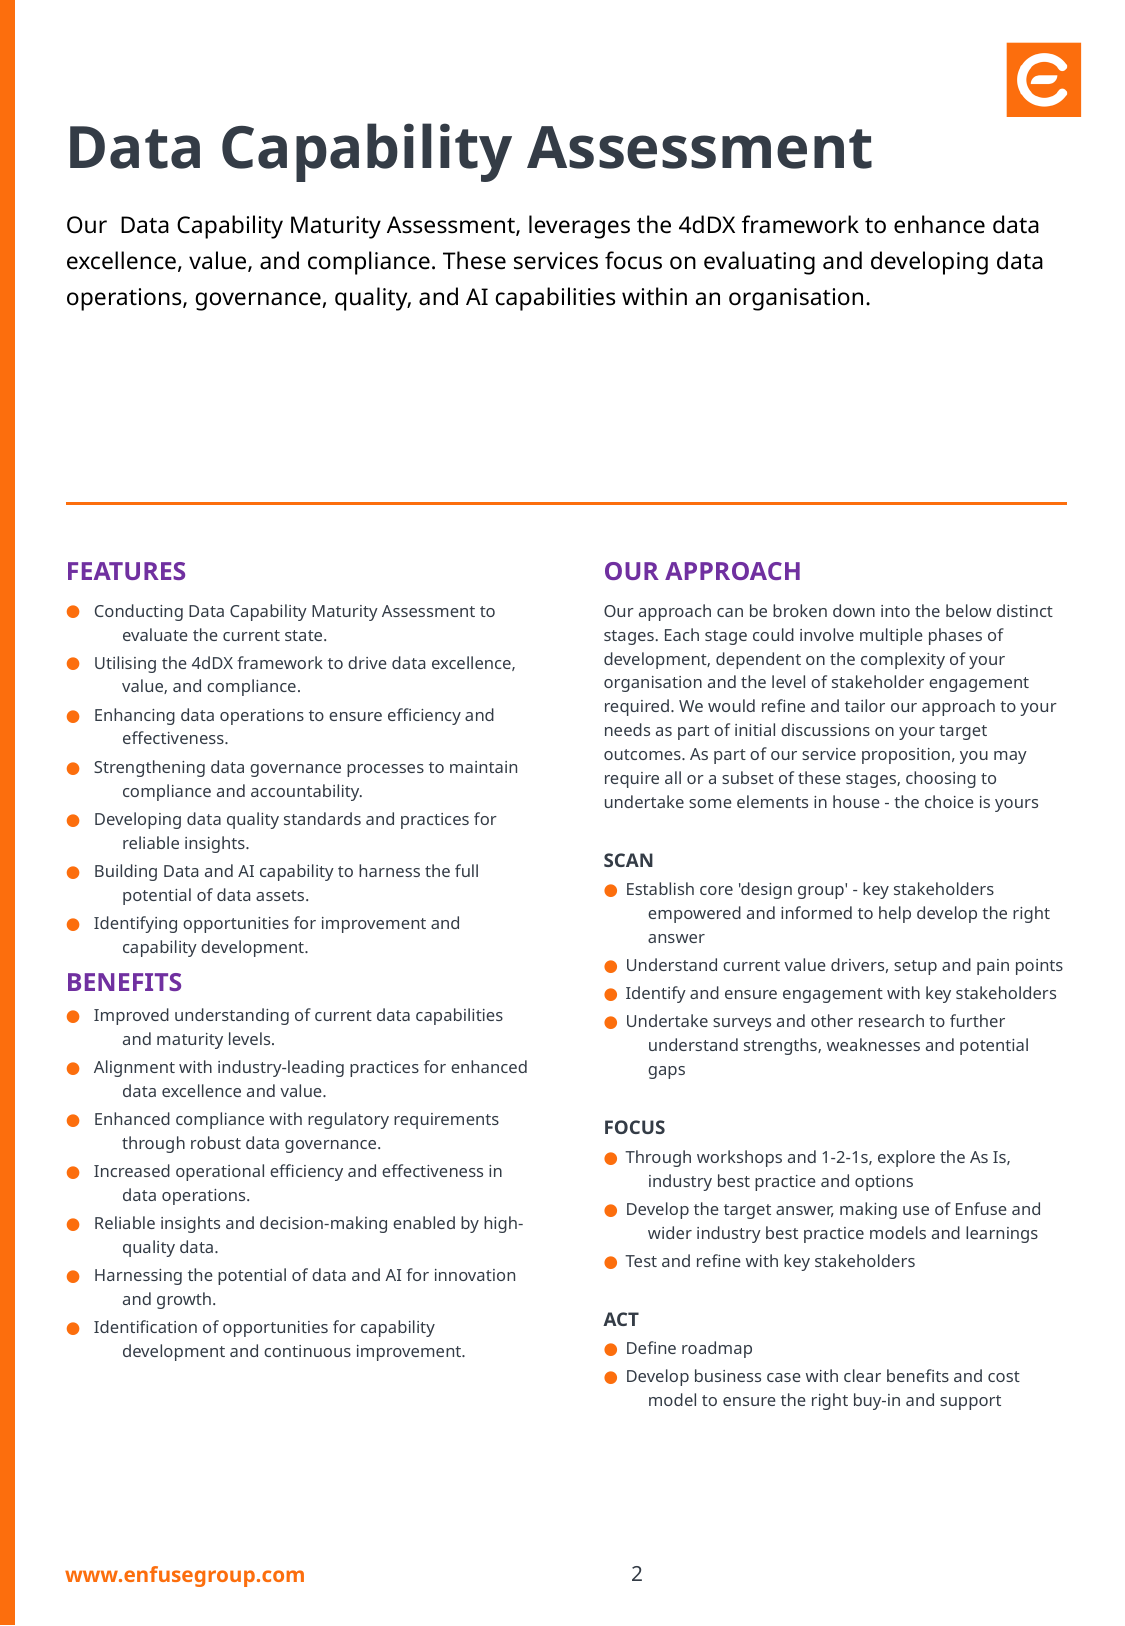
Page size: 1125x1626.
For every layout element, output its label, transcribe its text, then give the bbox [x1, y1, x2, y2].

text_box Conducting Data Capability Maturity Assessment to evaluate the current state. Utilising the 4dDX framework to drive data excellence, value, and compliance. Enhancing data operations to ensure efficiency and effectiveness. Strengthening data governance processes to maintain compliance and accountability. Developing data quality standards and practices for reliable insights. Building Data and AI capability to harness the full potential of data assets. Identifying opportunities for improvement and capability development. BENEFITS Improved understanding of current data capabilities and maturity levels. Alignment with industry-leading practices for enhanced data excellence and value. Enhanced compliance with regulatory requirements through robust data governance. Increased operational efficiency and effectiveness in data operations. Reliable insights and decision-making enabled by high-quality data. Harnessing the potential of data and AI for innovation and growth. Identification of opportunities for capability development and continuous improvement. [65, 594, 530, 1485]
text_box Data Capability Assessment [65, 86, 939, 189]
text_box FEATURES [65, 542, 530, 594]
text_box OUR APPROACH [603, 542, 1068, 594]
text_box Our Data Capability Maturity Assessment, leverages the 4dDX framework to enhance data excellence, value, and compliance. These services focus on evaluating and developing data operations, governance, quality, and AI capabilities within an organisation. [65, 194, 1068, 297]
text_box Our approach can be broken down into the below distinct stages. Each stage could involve multiple phases of development, dependent on the complexity of your organisation and the level of stakeholder engagement required. We would refine and tailor our approach to your needs as part of initial discussions on your target outcomes. As part of our service proposition, you may require all or a subset of these stages, choosing to undertake some elements in house - the choice is yours SCAN Establish core 'design group' - key stakeholders empowered and informed to help develop the right answer Understand current value drivers, setup and pain points Identify and ensure engagement with key stakeholders Undertake surveys and other research to further understand strengths, weaknesses and potential gaps FOCUS Through workshops and 1-2-1s, explore the As Is, industry best practice and options Develop the target answer, making use of Enfuse and wider industry best practice models and learnings Test and refine with key stakeholders ACT Define roadmap Develop business case with clear benefits and cost model to ensure the right buy-in and support [603, 594, 1068, 1485]
